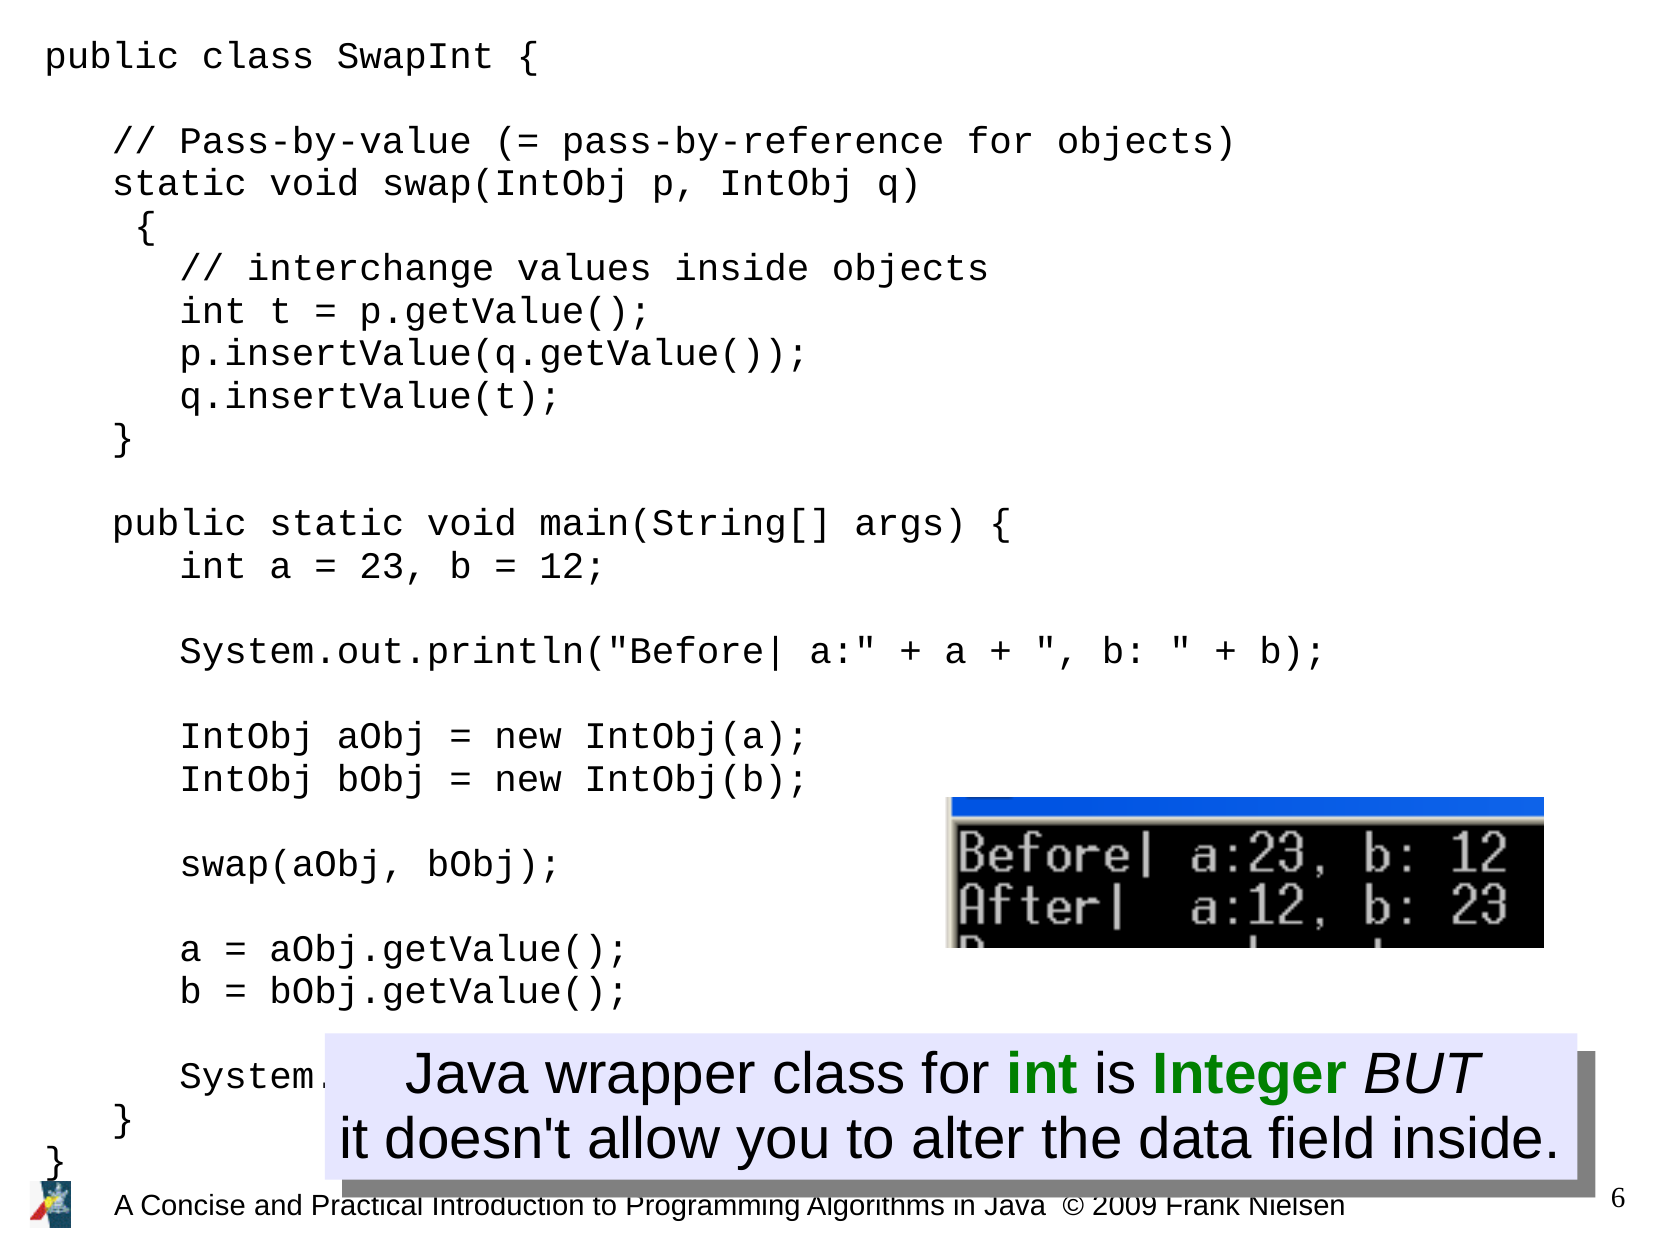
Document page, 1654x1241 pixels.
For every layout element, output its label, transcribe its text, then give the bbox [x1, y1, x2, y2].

text_box public class SwapInt { // Pass-by-value (= pass-by-reference for objects) static void swap(IntObj p, IntObj q) { // interchange values inside objects int t = p.getValue(); p.insertValue(q.getValue()); q.insertValue(t); } public static void main(String[] args) { int a = 23, b = 12; System.out.println("Before| a:" + a + ", b: " + b); IntObj aObj = new IntObj(a); IntObj bObj = new IntObj(b); swap(aObj, bObj); a = aObj.getValue(); b = bObj.getValue(); System.out.println("After| a:" + a + ", b: " + b); } } [29, 29, 1536, 1120]
text_box Java wrapper class for int is Integer BUT it doesn't allow you to alter the data field inside. [324, 1033, 1578, 1180]
picture [944, 797, 1544, 948]
picture [29, 1181, 71, 1228]
